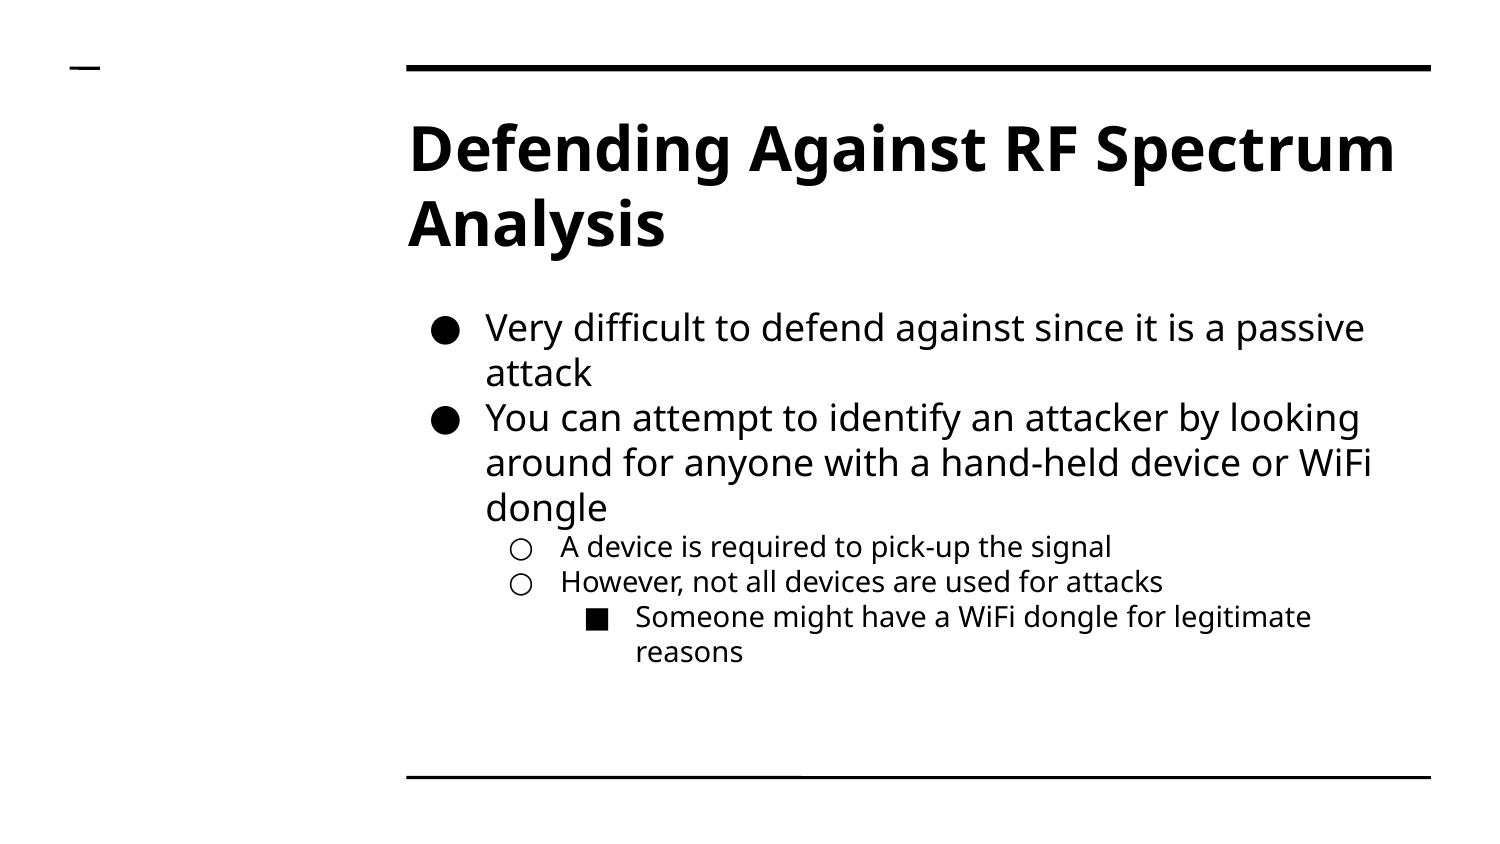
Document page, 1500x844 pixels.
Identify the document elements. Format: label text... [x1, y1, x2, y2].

list Very difficult to defend against since it is a passive attack You can attempt to identify an attacker by looking around for anyone with a hand-held device or WiFi dongle A device is required to pick-up the signal However, not all devices are used for attacks Someone might have a WiFi dongle for legitimate reasons [395, 210, 1433, 755]
title Defending Against RF Spectrum Analysis [393, 94, 1431, 199]
